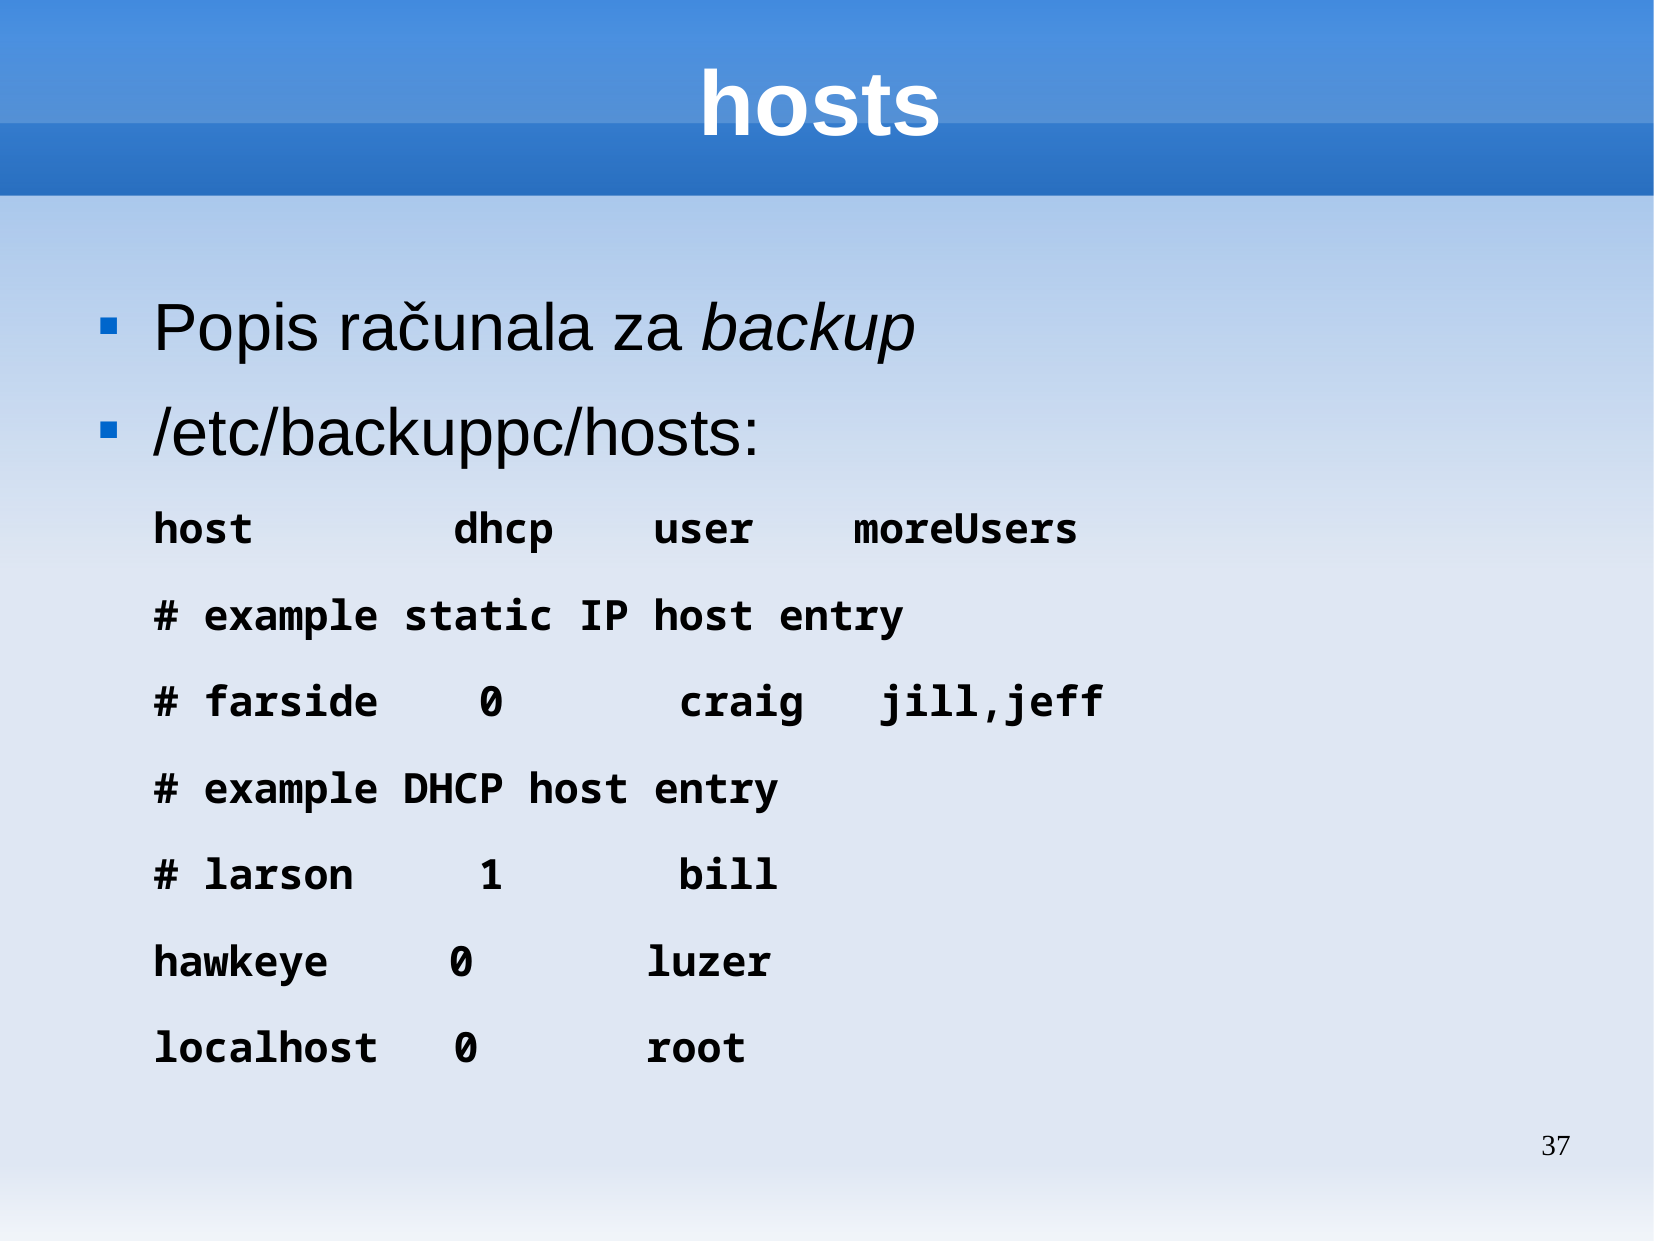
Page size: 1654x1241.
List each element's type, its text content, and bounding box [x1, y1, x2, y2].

title hosts [76, 7, 1565, 200]
list Popis računala za backup /etc/backuppc/hosts: host dhcp user moreUsers # example static IP host entry # farside 0 craig jill,jeff # example DHCP host entry # larson 1 bill hawkeye 0 luzer localhost 0 root [82, 290, 1571, 1094]
picture [0, 0, 1654, 1241]
